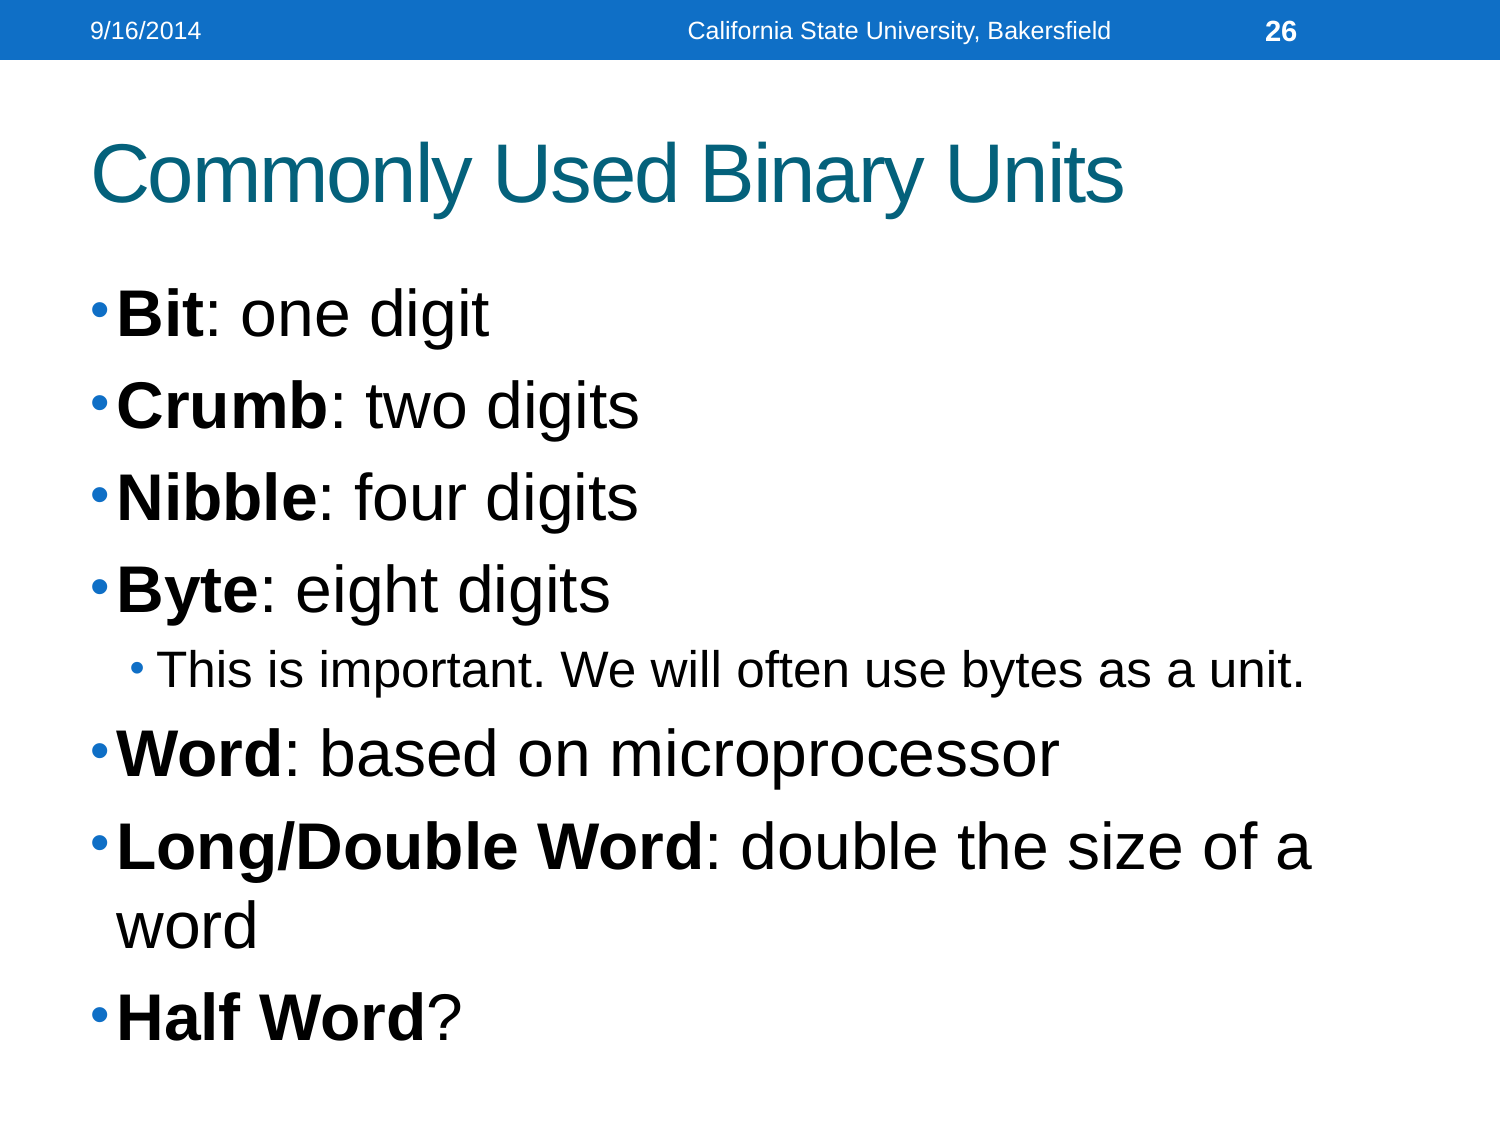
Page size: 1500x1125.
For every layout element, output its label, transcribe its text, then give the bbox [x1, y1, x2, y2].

list Bit: one digit Crumb: two digits Nibble: four digits Byte: eight digits This is important. We will often use bytes as a unit. Word: based on microprocessor Long/Double Word: double the size of a word Half Word? [75, 262, 1425, 1063]
slide_number 9/16/2014 [75, 3, 550, 57]
title Commonly Used Binary Units [75, 87, 1425, 250]
footer California State University, Bakersfield [562, 3, 1238, 57]
slide_number <number> [1250, 3, 1425, 57]
